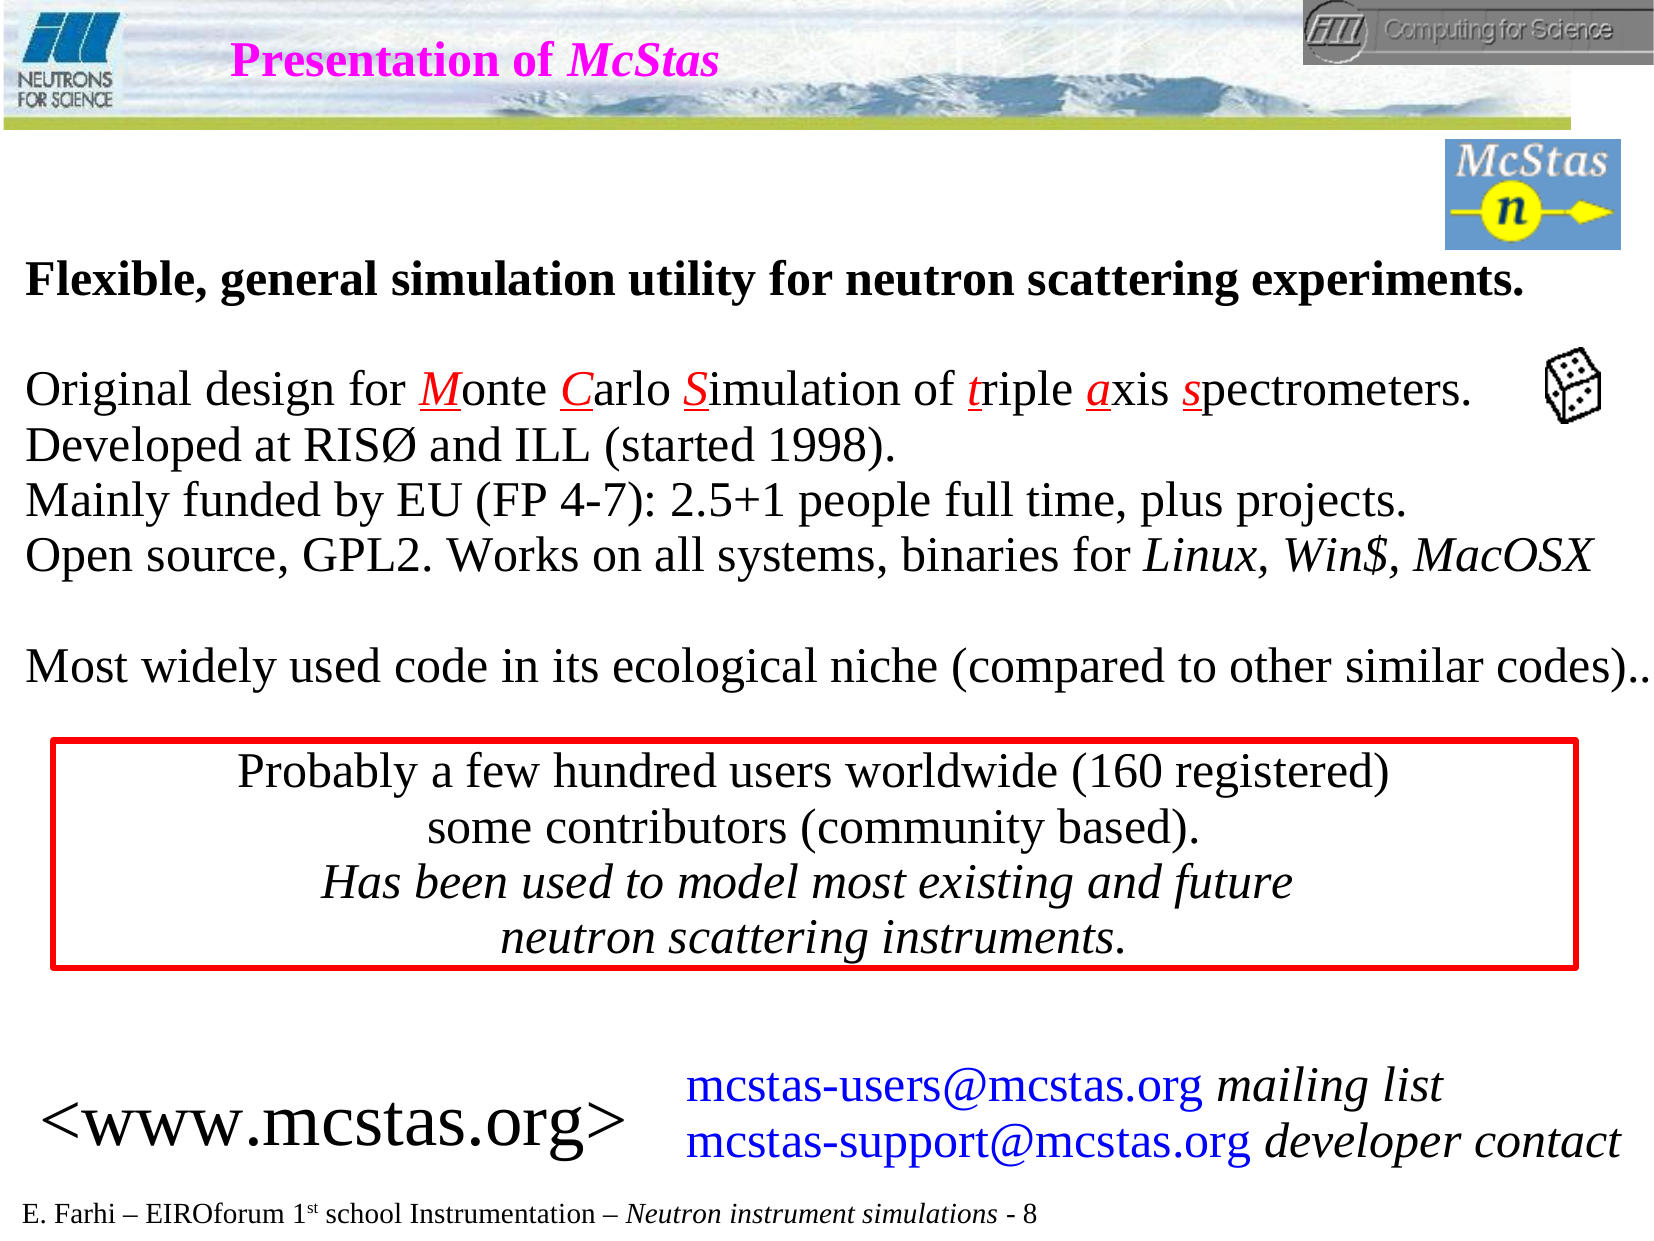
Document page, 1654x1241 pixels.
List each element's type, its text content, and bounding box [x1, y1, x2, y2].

text_box Presentation of McStas [230, 32, 721, 88]
text_box Flexible, general simulation utility for neutron scattering experiments. Original design for Monte Carlo Simulation of triple axis spectrometers. Developed at RISØ and ILL (started 1998). Mainly funded by EU (FP 4-7): 2.5+1 people full time, plus projects. Open source, GPL2. Works on all systems, binaries for Linux, Win$, MacOSX Most widely used code in its ecological niche (compared to other similar codes).. [25, 250, 1654, 693]
picture [1545, 347, 1601, 424]
text_box <www.mcstas.org> [39, 1079, 629, 1163]
text_box Probably a few hundred users worldwide (160 registered) some contributors (community based). Has been used to model most existing and future neutron scattering instruments. [53, 740, 1576, 968]
picture [3, 0, 1654, 130]
text_box mcstas-users@mcstas.org mailing list mcstas-support@mcstas.org developer contact [686, 1057, 1622, 1168]
picture [1445, 139, 1621, 250]
